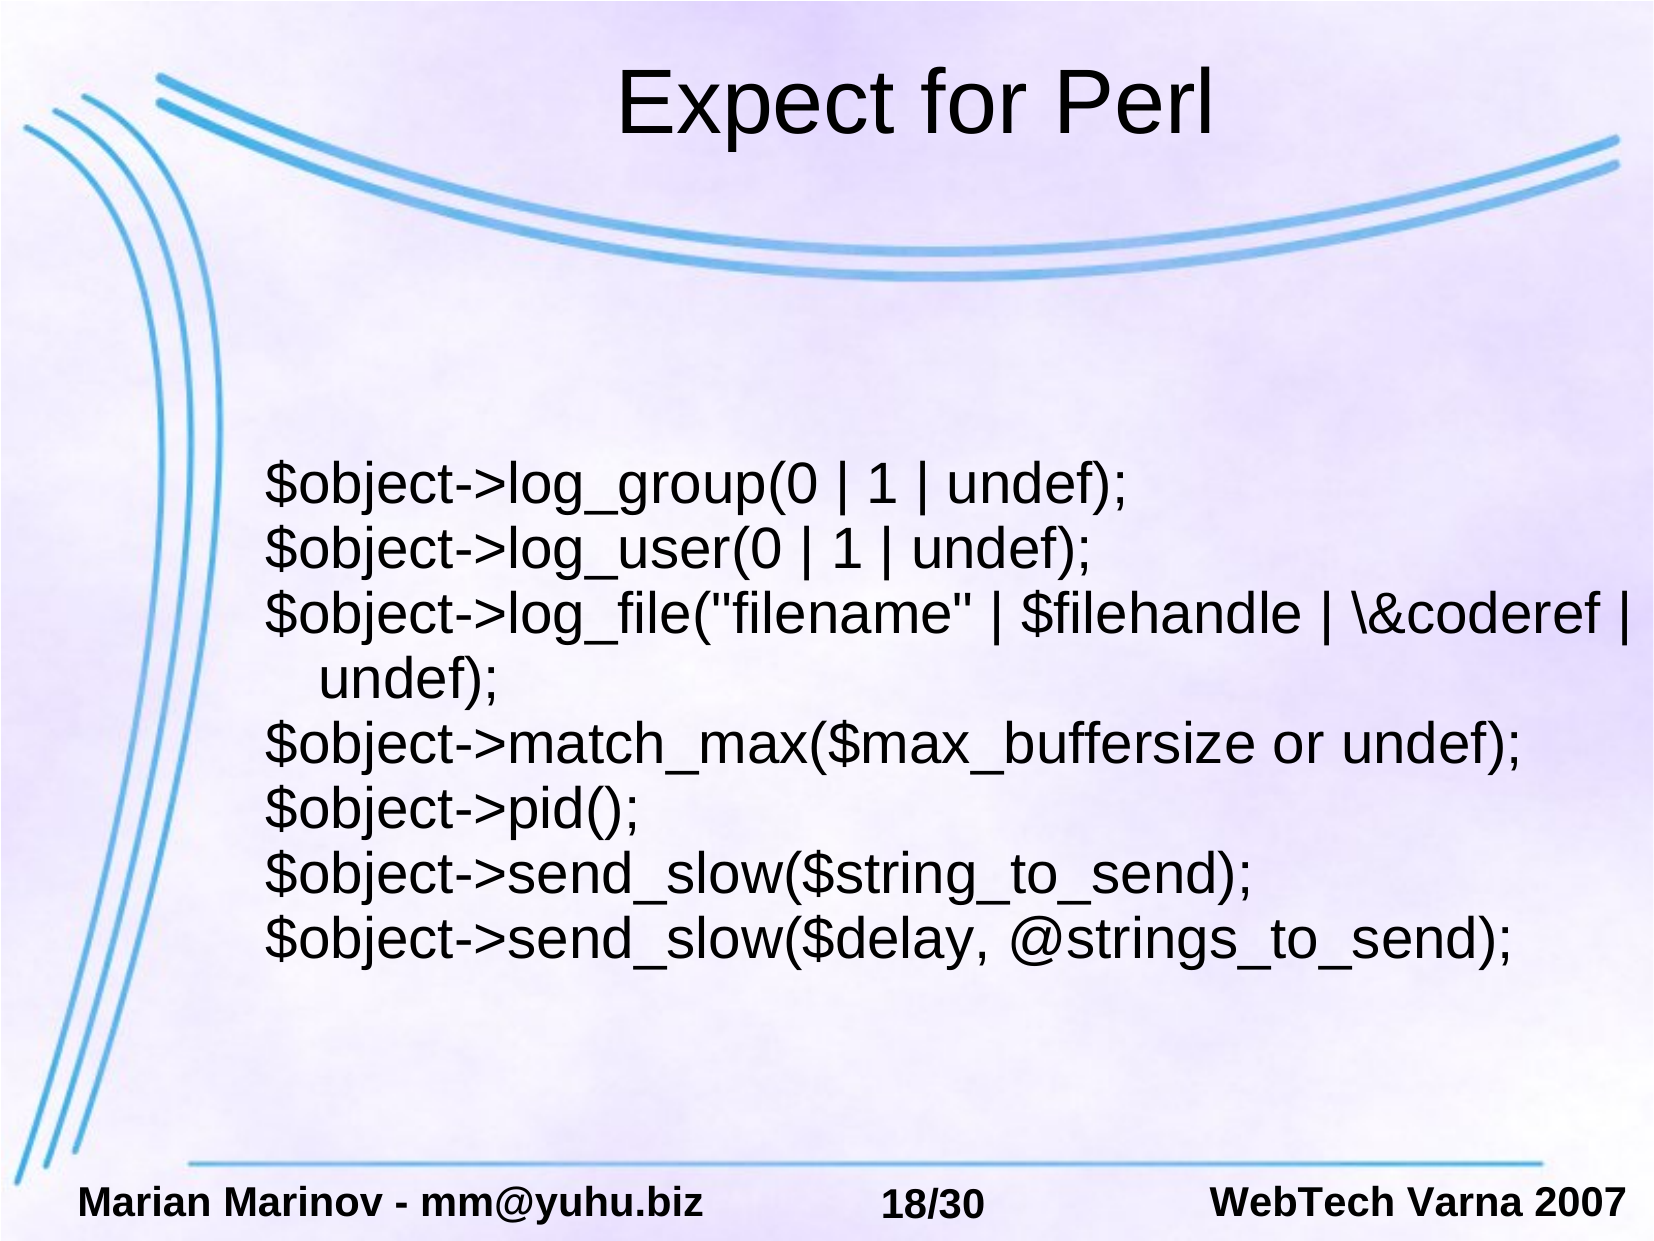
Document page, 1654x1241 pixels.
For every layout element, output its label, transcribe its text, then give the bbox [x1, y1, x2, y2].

subtitle $object->log_group(0 | 1 | undef); $object->log_user(0 | 1 | undef); $object->log_file("filename" | $filehandle | \&coderef | undef); $object->match_max($max_buffersize or undef); $object->pid(); $object->send_slow($string_to_send); $object->send_slow($delay, @strings_to_send); [0, 302, 1654, 1121]
text_box Marian Marinov - mm@yuhu.biz [62, 1171, 720, 1233]
text_box 18/30 [866, 1172, 1001, 1235]
picture [1, 1121, 1654, 1241]
text_box WebTech Varna 2007 [1194, 1171, 1643, 1233]
title Expect for Perl [82, 49, 1571, 257]
picture [1, 1, 1654, 302]
